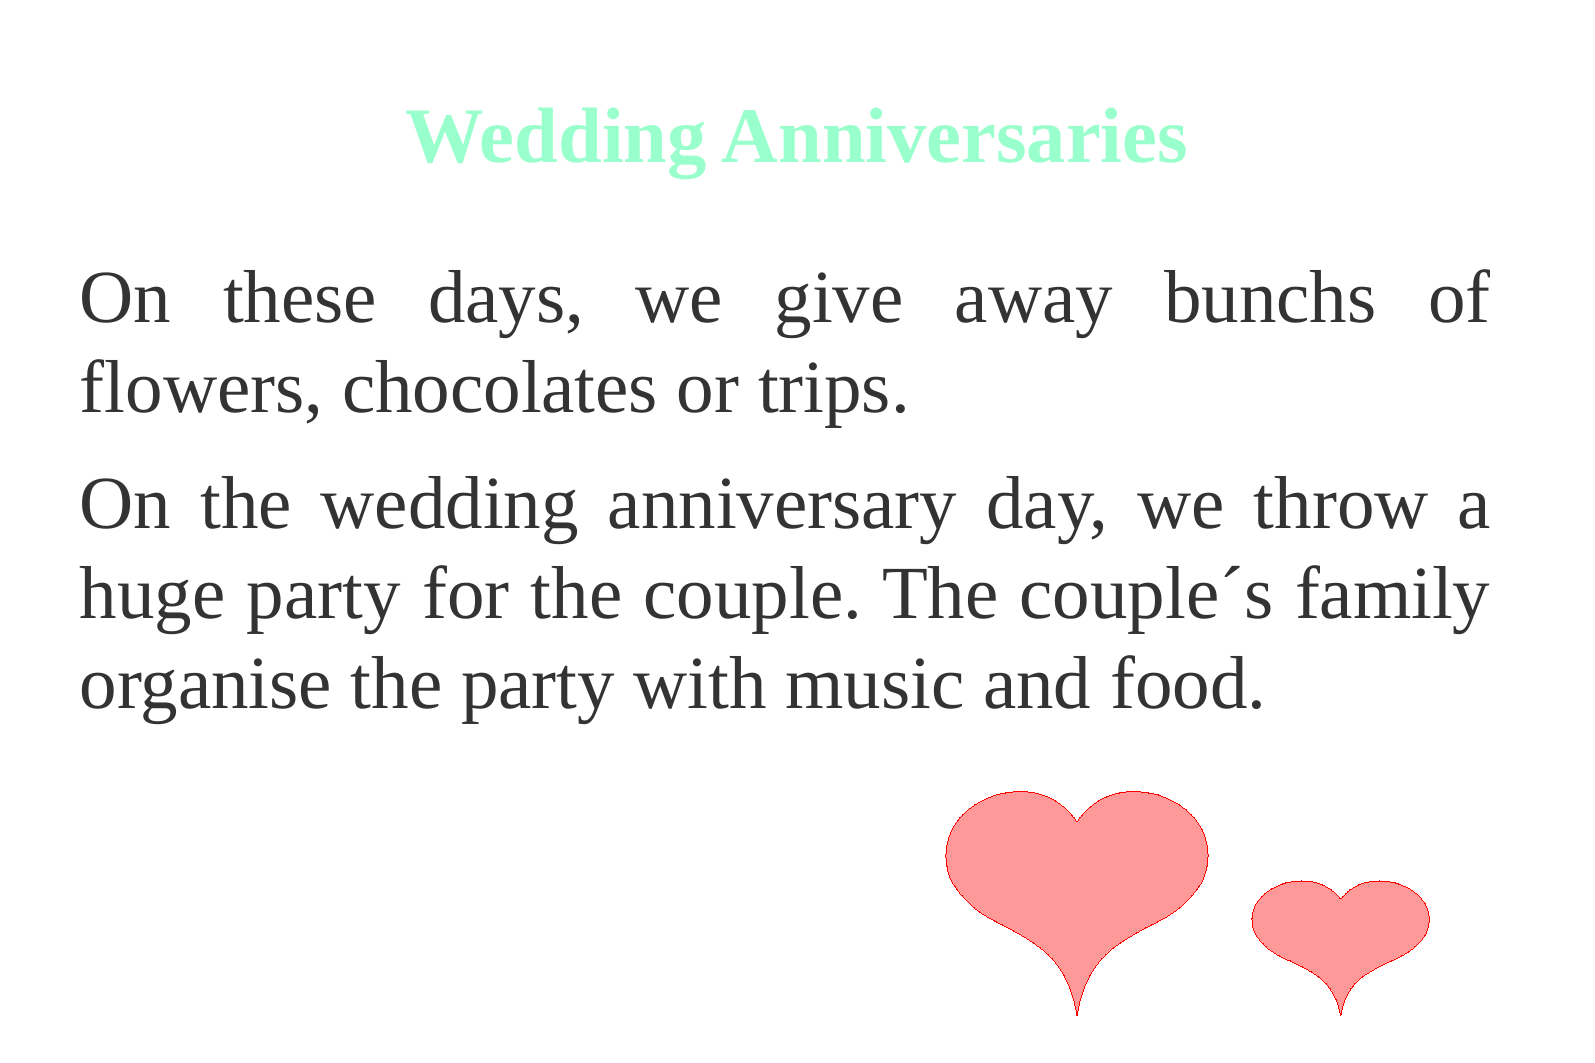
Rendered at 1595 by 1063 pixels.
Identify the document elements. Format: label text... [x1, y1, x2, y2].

text_box [1251, 880, 1430, 1016]
title Wedding Anniversaries [79, 42, 1515, 220]
subtitle On these days, we give away bunchs of flowers, chocolates or trips. On the wedding anniversary day, we throw a huge party for the couple. The couple´s family organise the party with music and food. [79, 245, 1515, 726]
text_box [945, 791, 1209, 1016]
